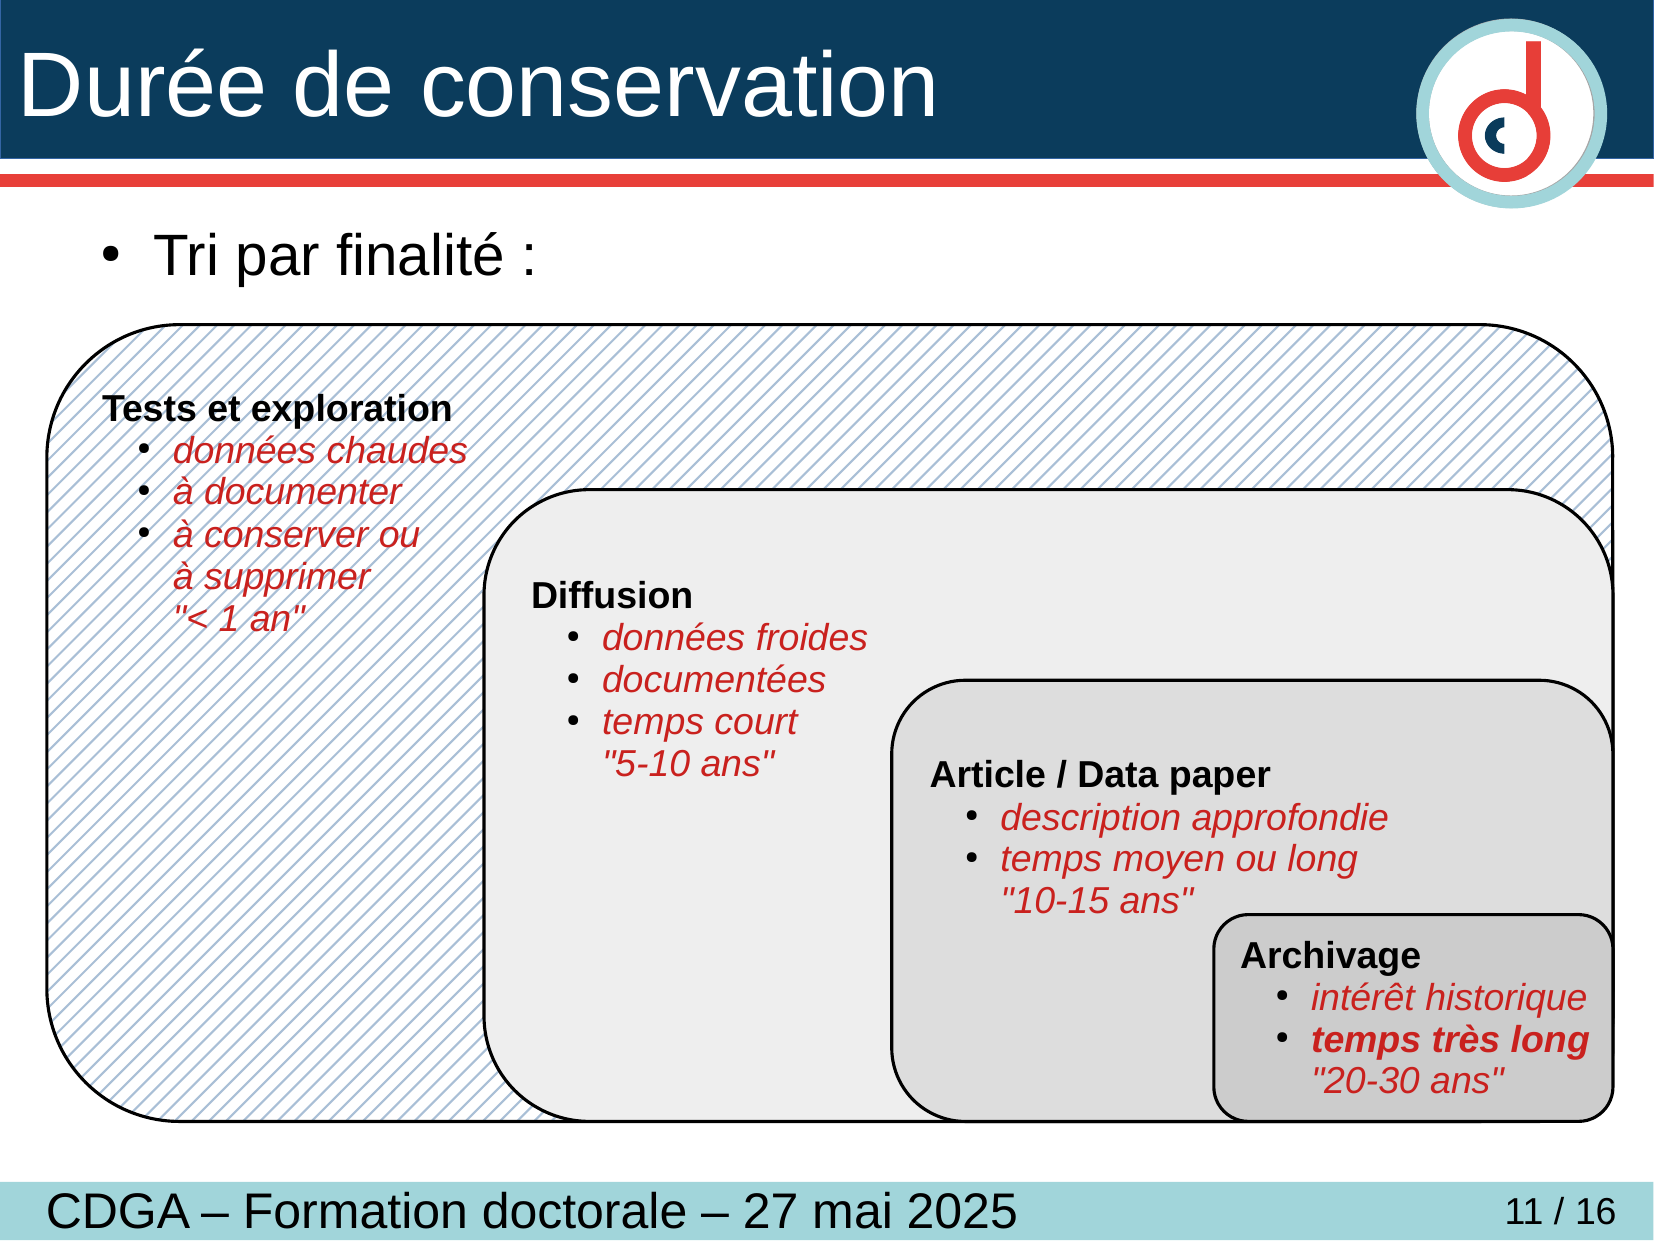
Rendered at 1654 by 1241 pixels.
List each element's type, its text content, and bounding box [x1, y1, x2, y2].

title Durée de conservation [17, 11, 1412, 159]
text_box Tests et exploration données chaudes à documenter à conserver ou à supprimer "< 1 an" [46, 356, 1613, 1122]
text_box Article / Data paper description approfondie temps moyen ou long "10-15 ans" [891, 680, 1613, 1122]
text_box Diffusion données froides documentées temps court "5-10 ans" [484, 489, 1613, 1122]
list Tri par finalité : [82, 229, 1571, 356]
text_box Archivage intérêt historique temps très long "20-30 ans" [1213, 914, 1613, 1122]
